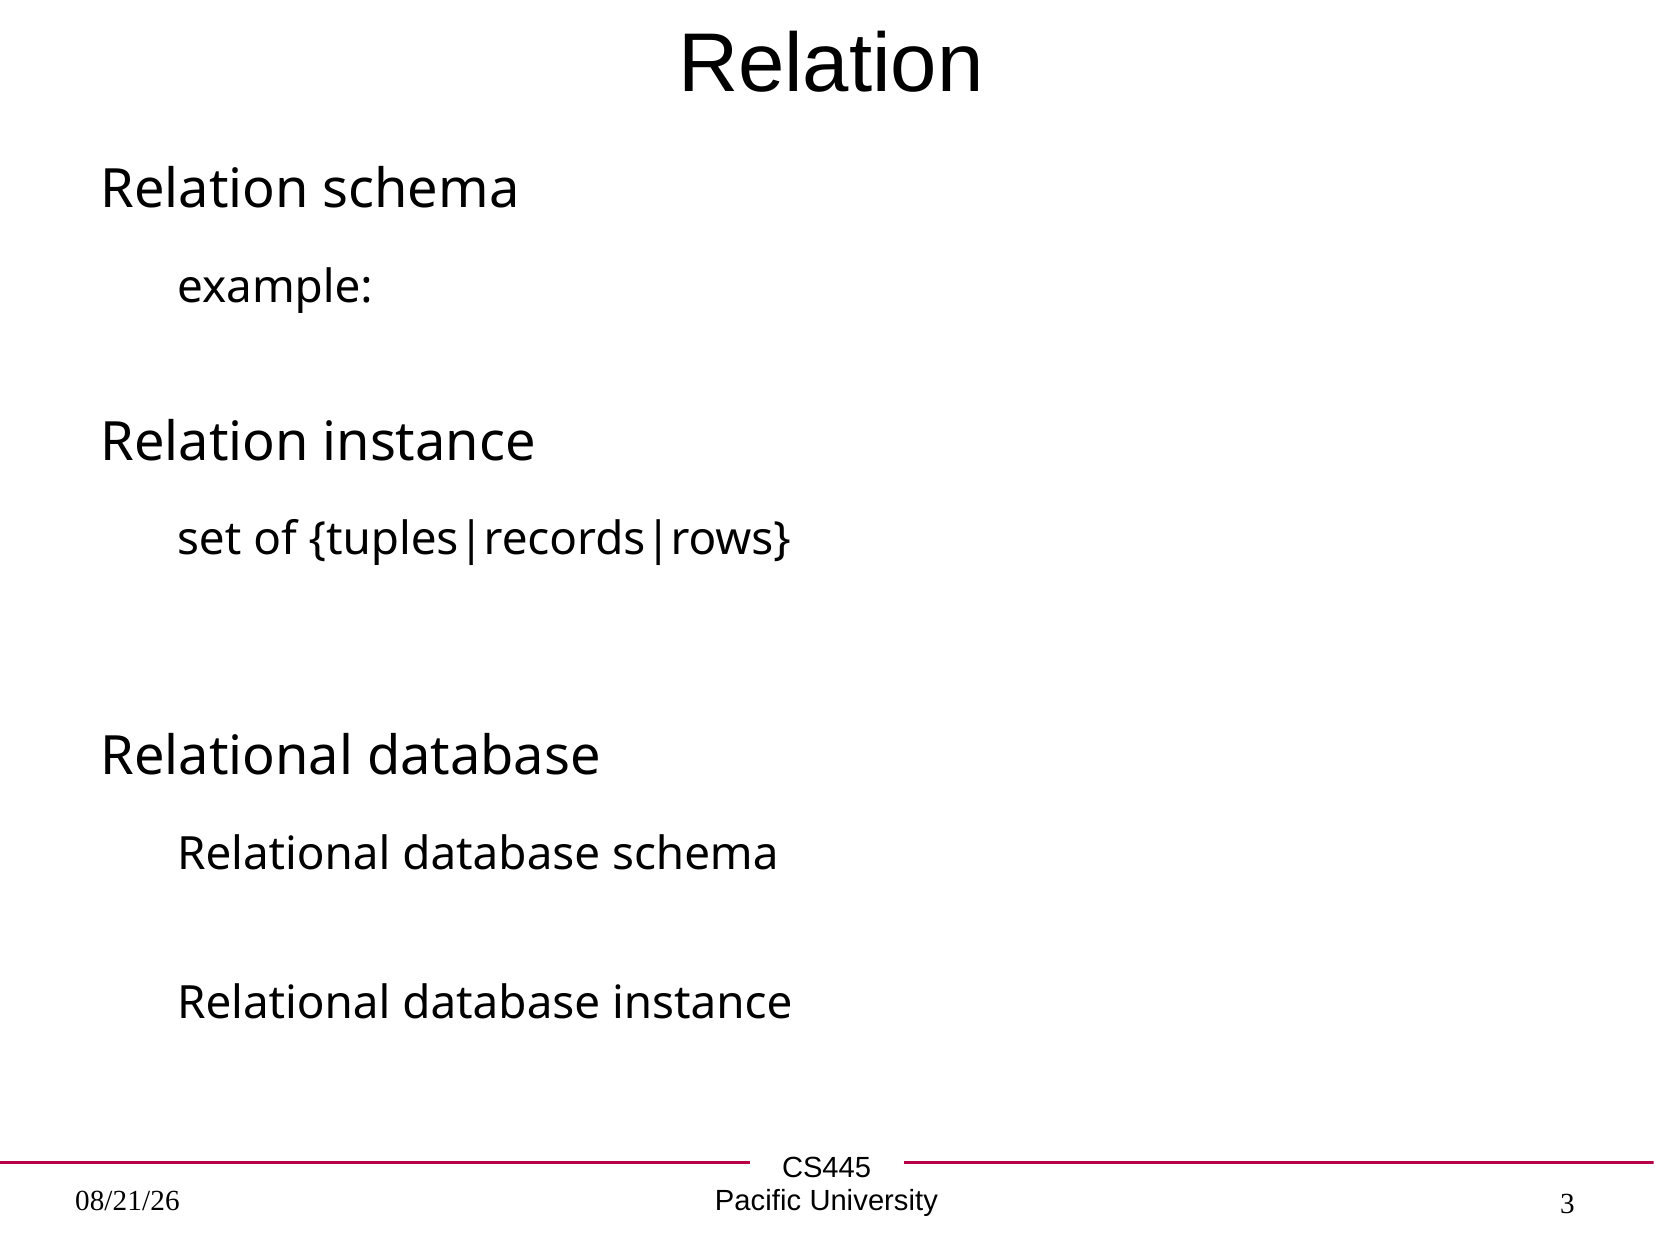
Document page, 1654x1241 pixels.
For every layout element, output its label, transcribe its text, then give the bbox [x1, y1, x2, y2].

list Relation schema example: Relation instance set of {tuples|records|rows} Relational database Relational database schema Relational database instance [82, 150, 1571, 1111]
title Relation [86, 15, 1576, 109]
